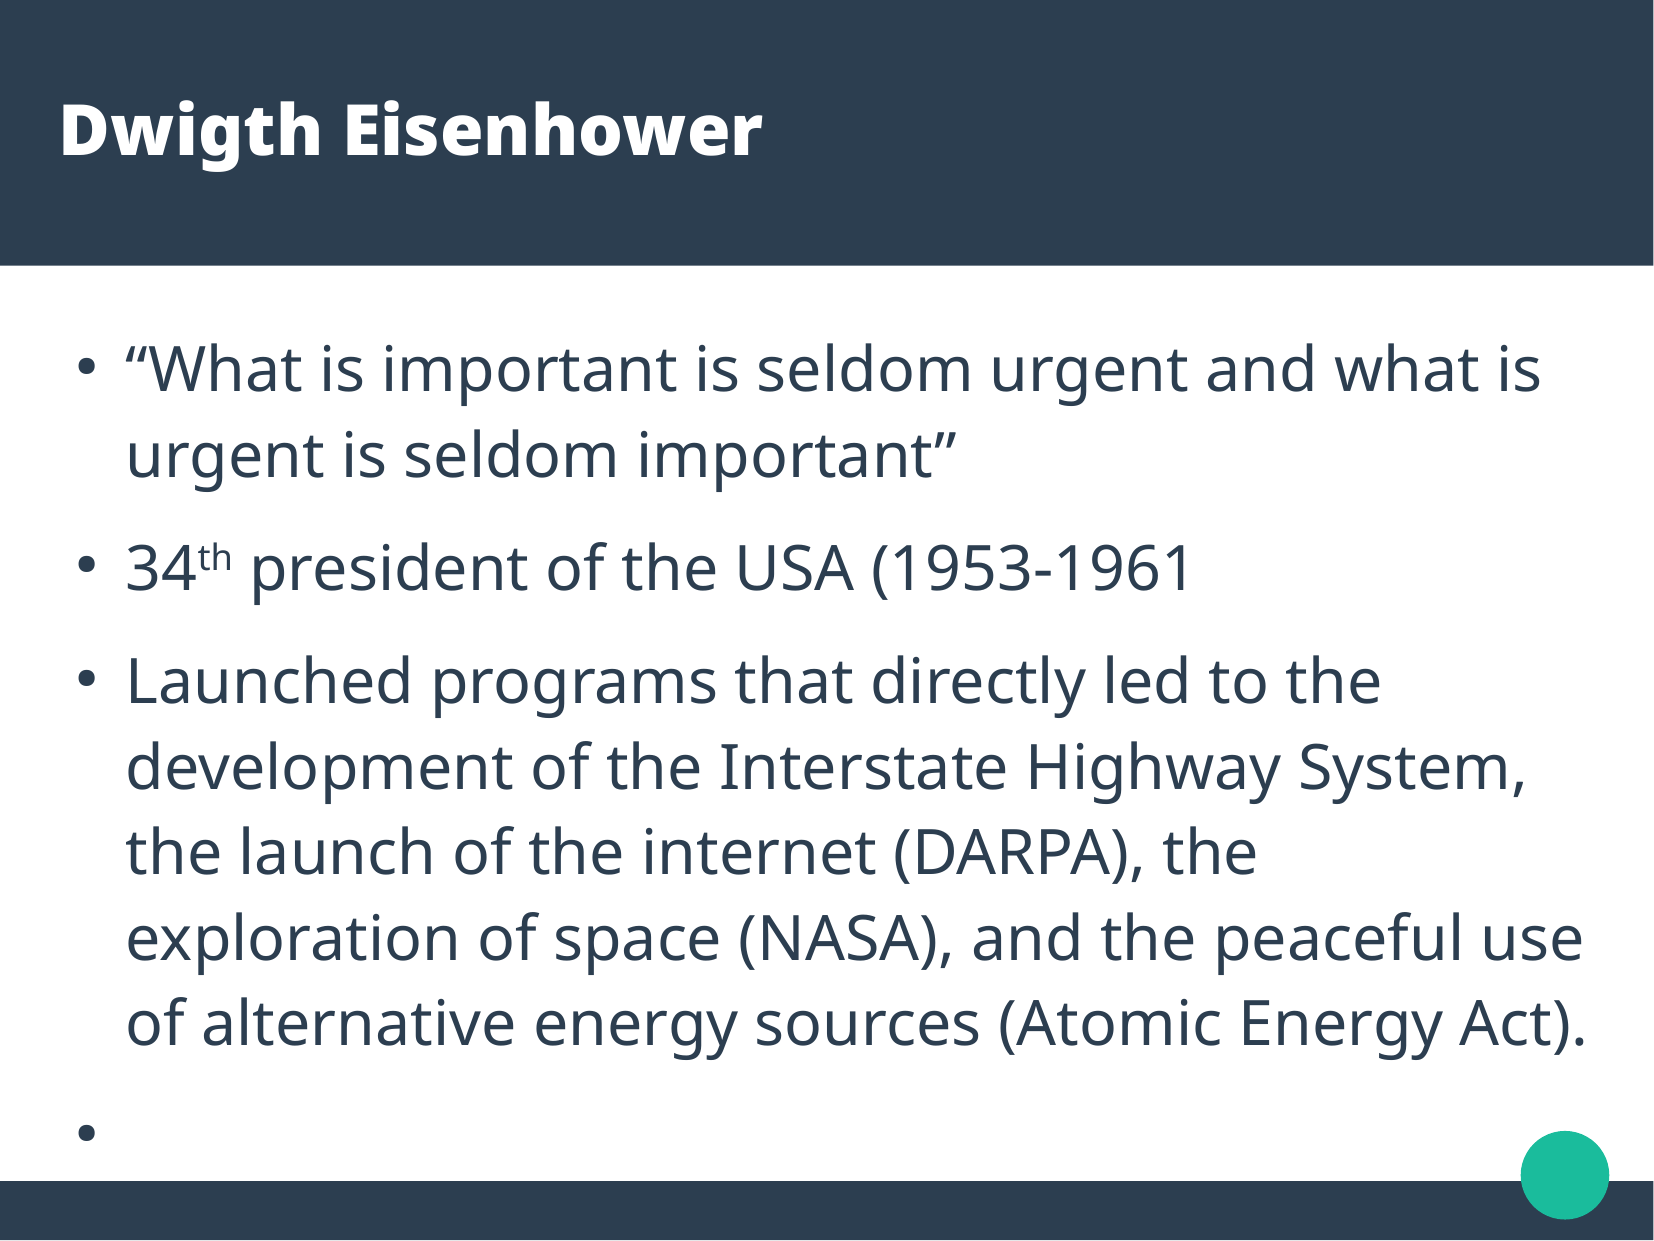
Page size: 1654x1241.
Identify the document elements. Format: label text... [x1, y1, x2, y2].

title Dwigth Eisenhower [59, 49, 1595, 207]
list “What is important is seldom urgent and what is urgent is seldom important” 34th president of the USA (1953-1961 Launched programs that directly led to the development of the Interstate Highway System, the launch of the internet (DARPA), the exploration of space (NASA), and the peaceful use of alternative energy sources (Atomic Energy Act). [59, 324, 1595, 1152]
